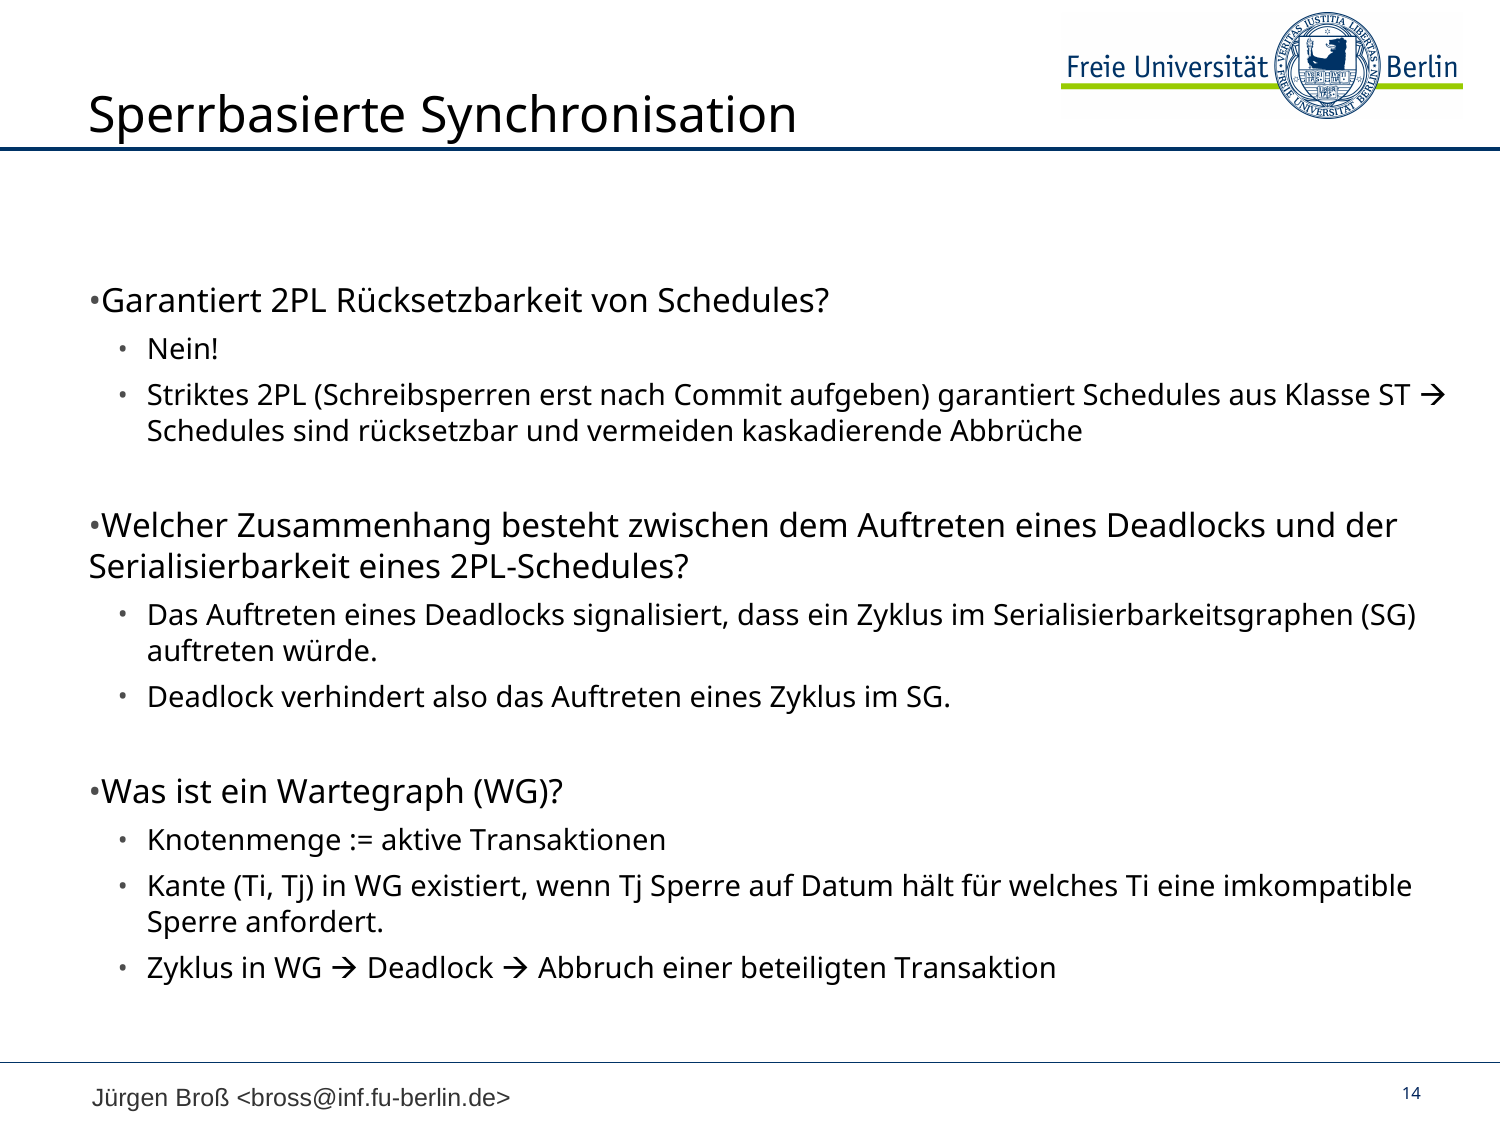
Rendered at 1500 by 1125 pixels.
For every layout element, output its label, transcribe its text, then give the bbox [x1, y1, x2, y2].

list Garantiert 2PL Rücksetzbarkeit von Schedules? Nein! Striktes 2PL (Schreibsperren erst nach Commit aufgeben) garantiert Schedules aus Klasse ST  Schedules sind rücksetzbar und vermeiden kaskadierende Abbrüche Welcher Zusammenhang besteht zwischen dem Auftreten eines Deadlocks und der Serialisierbarkeit eines 2PL-Schedules? Das Auftreten eines Deadlocks signalisiert, dass ein Zyklus im Serialisierbarkeitsgraphen (SG) auftreten würde. Deadlock verhindert also das Auftreten eines Zyklus im SG. Was ist ein Wartegraph (WG)? Knotenmenge := aktive Transaktionen Kante (Ti, Tj) in WG existiert, wenn Tj Sperre auf Datum hält für welches Ti eine imkompatible Sperre anfordert. Zyklus in WG  Deadlock  Abbruch einer beteiligten Transaktion [88, 278, 1459, 1037]
title Sperrbasierte Synchronisation [88, 87, 1275, 143]
picture [1061, 12, 1463, 119]
